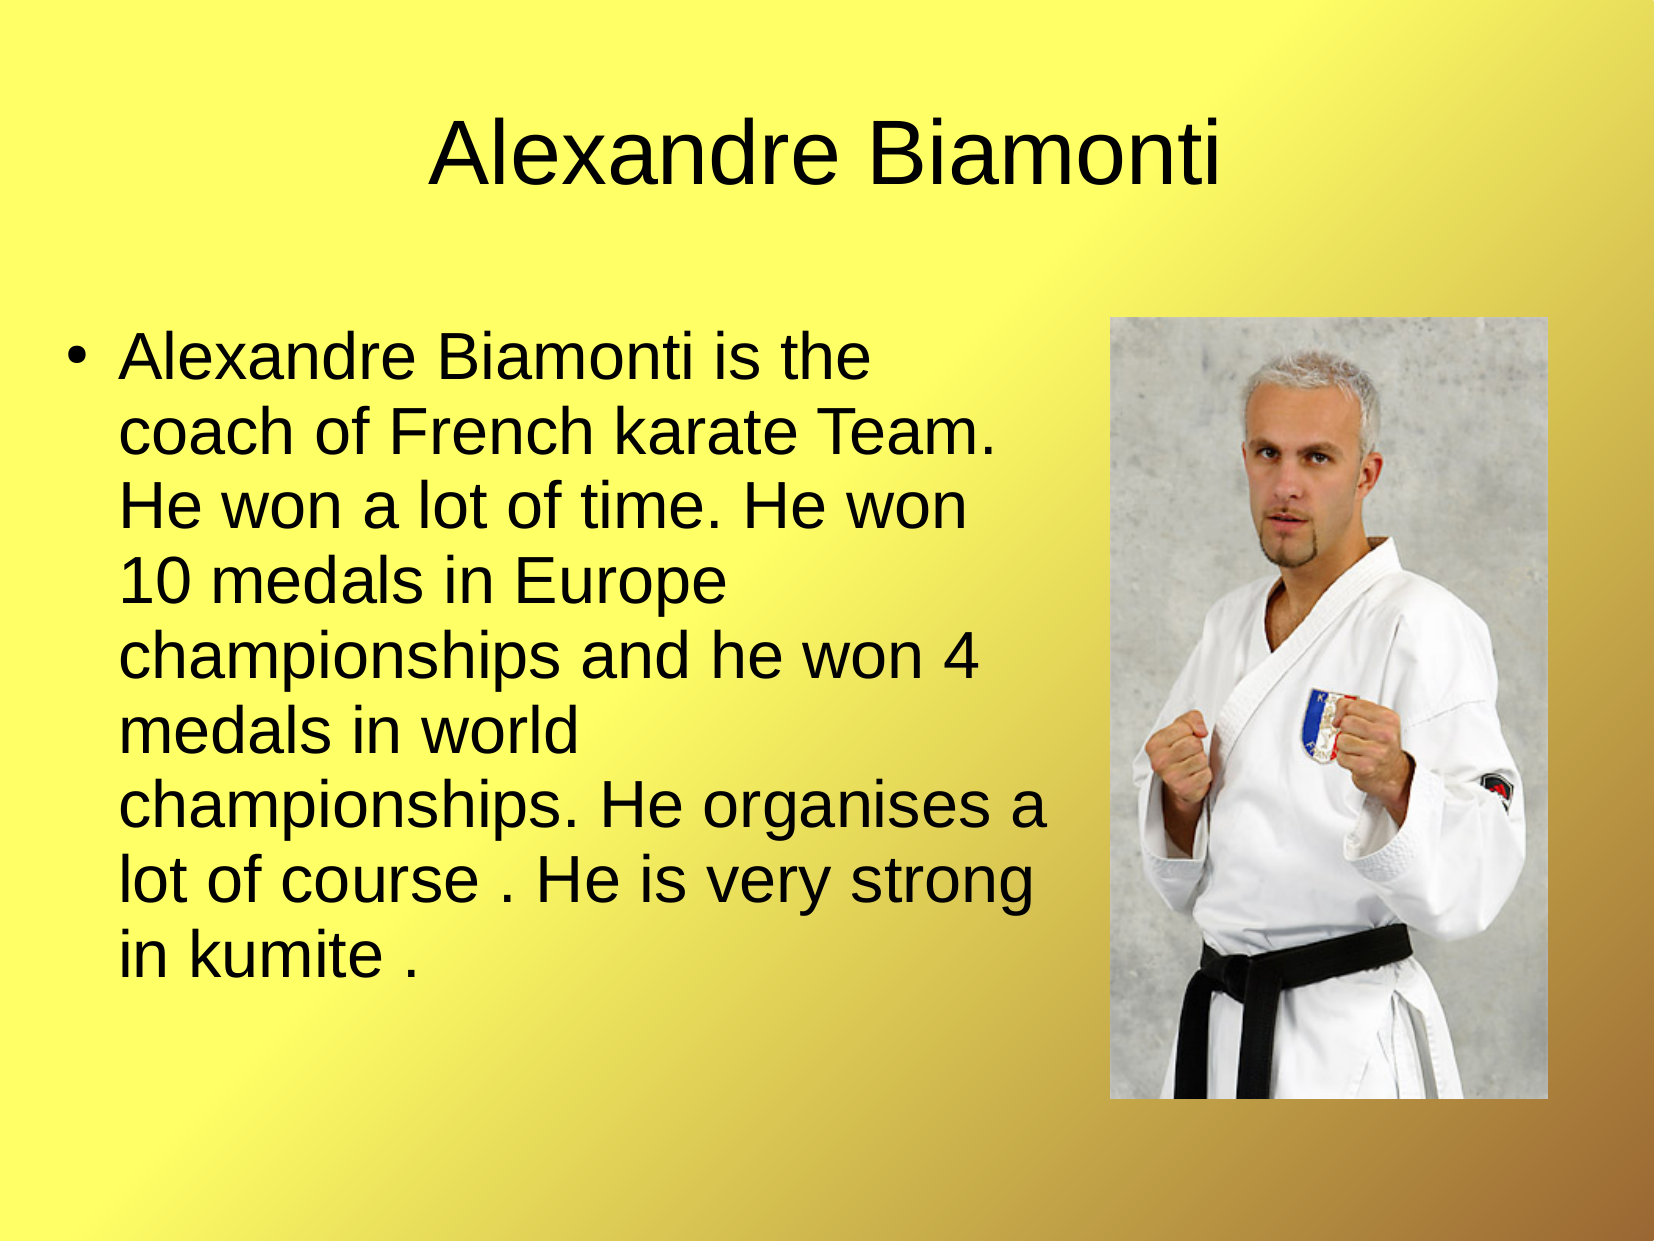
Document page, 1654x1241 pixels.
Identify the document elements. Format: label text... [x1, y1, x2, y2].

list Alexandre Biamonti is the coach of French karate Team. He won a lot of time. He won 10 medals in Europe championships and he won 4 medals in world championships. He organises a lot of course . He is very strong in kumite . [47, 318, 1052, 1210]
picture [1110, 317, 1548, 1099]
title Alexandre Biamonti [82, 49, 1571, 257]
